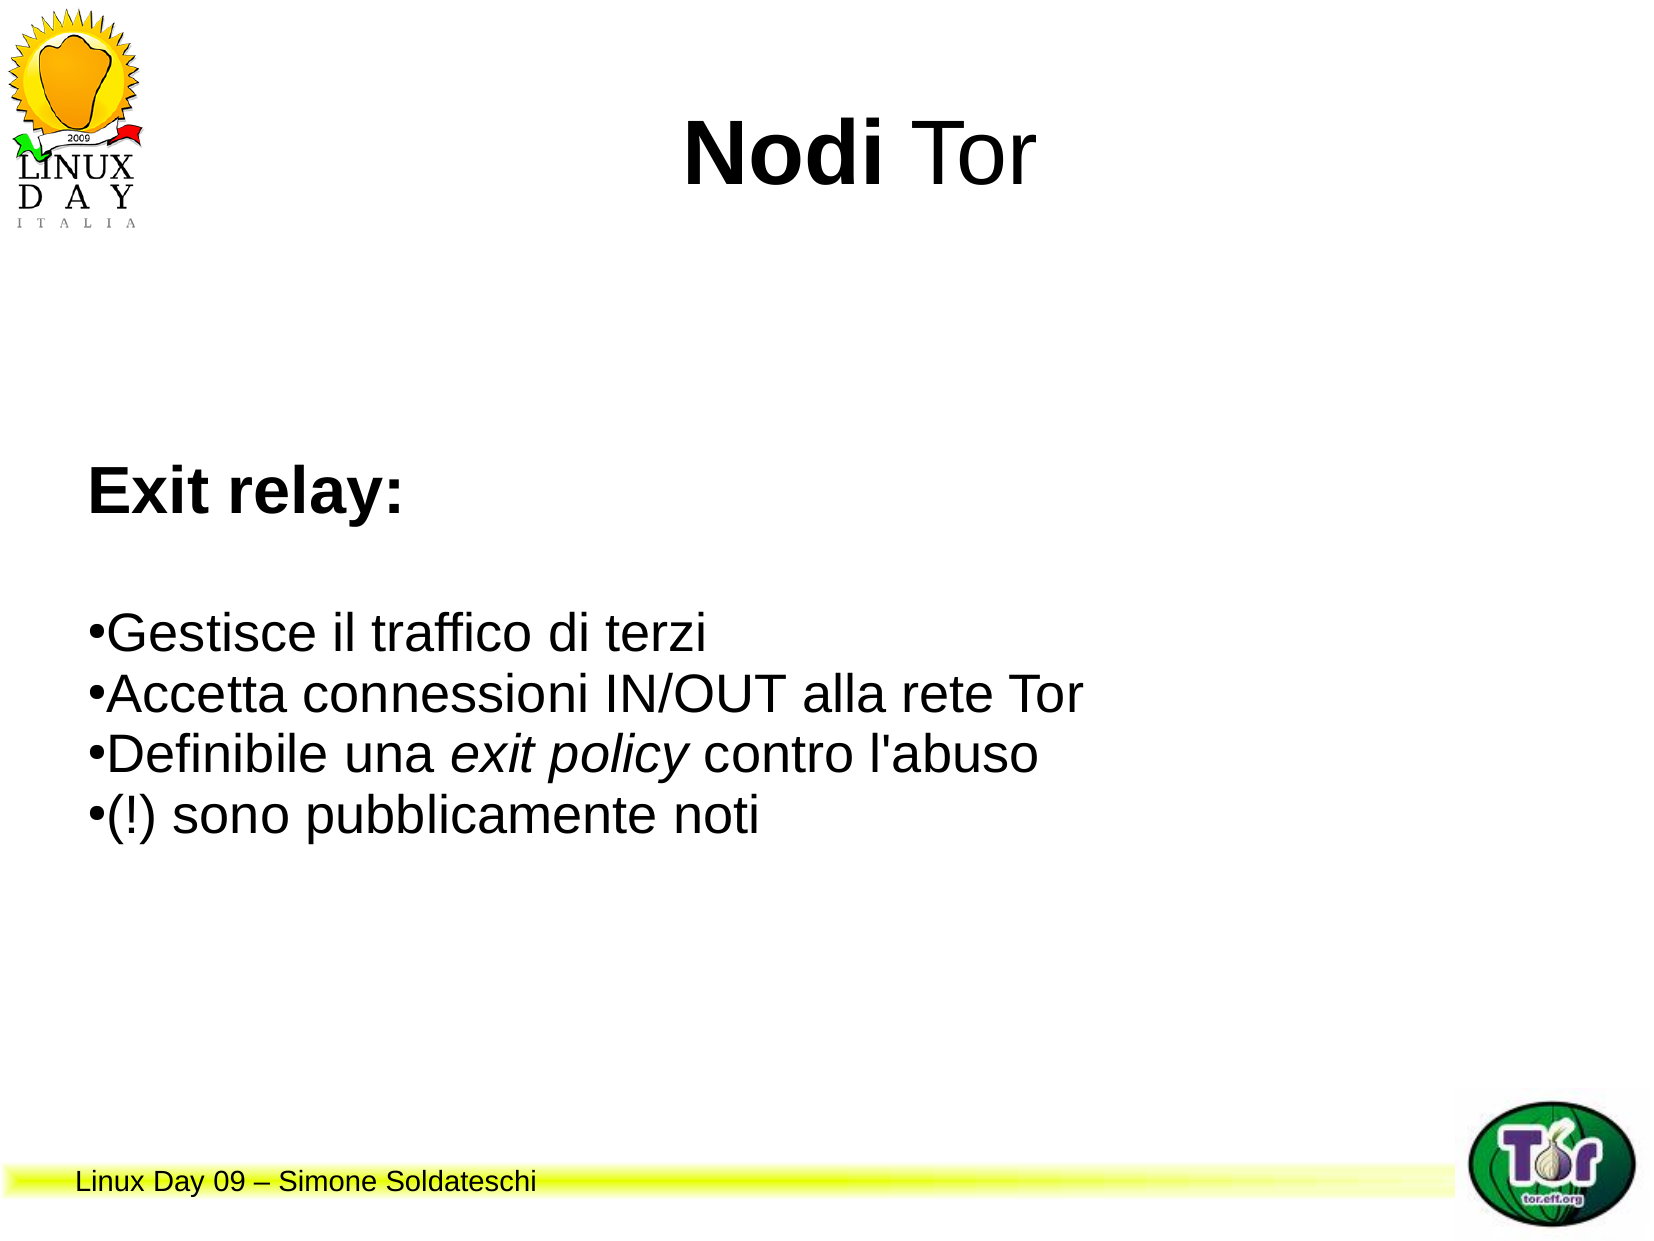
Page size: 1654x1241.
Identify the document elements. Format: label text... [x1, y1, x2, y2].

picture [1455, 1088, 1650, 1241]
subtitle Exit relay: Gestisce il traffico di terzi Accetta connessioni IN/OUT alla rete Tor Definibile una exit policy contro l'abuso (!) sono pubblicamente noti [87, 323, 1576, 976]
title Nodi Tor [150, 49, 1571, 257]
picture [0, 0, 151, 235]
